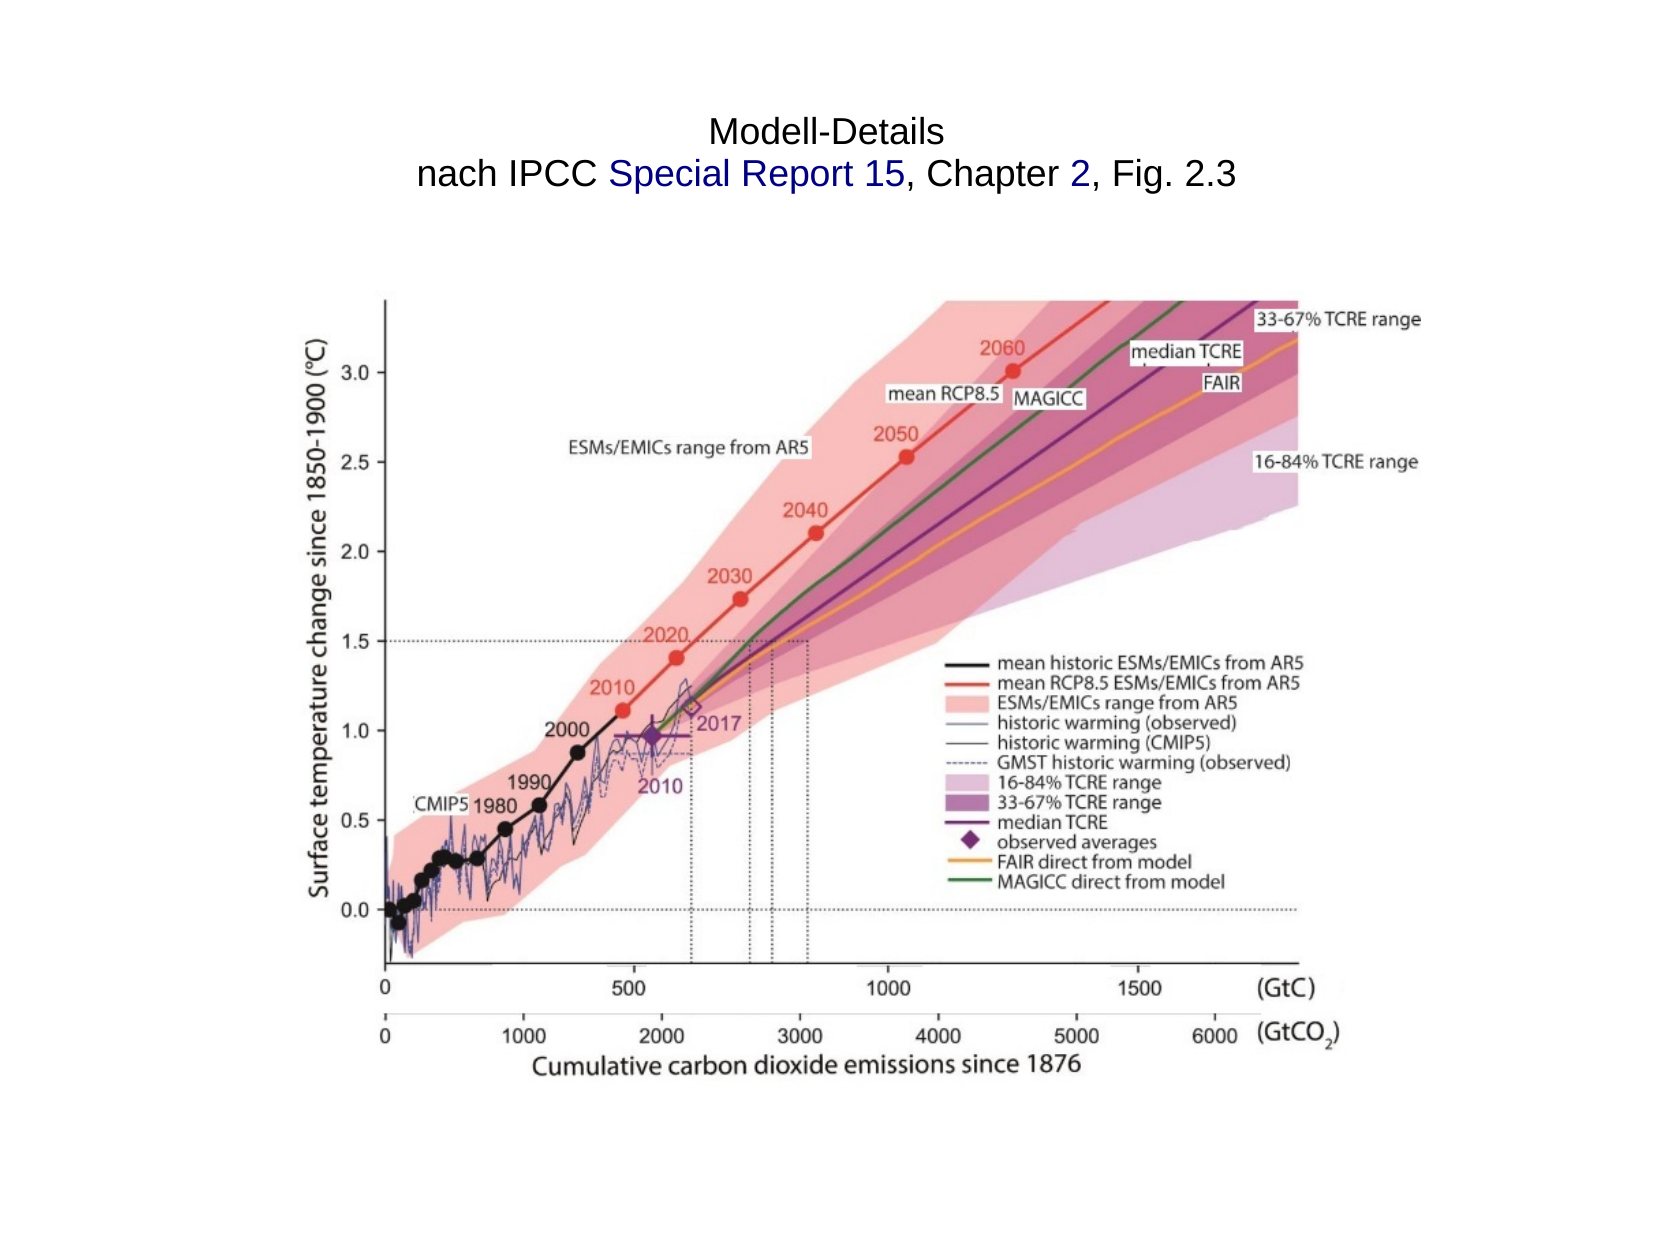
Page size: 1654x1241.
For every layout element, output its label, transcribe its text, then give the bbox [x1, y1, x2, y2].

picture [233, 290, 1421, 1109]
title Modell-Details nach IPCC Special Report 15, Chapter 2, Fig. 2.3 [82, 49, 1571, 257]
